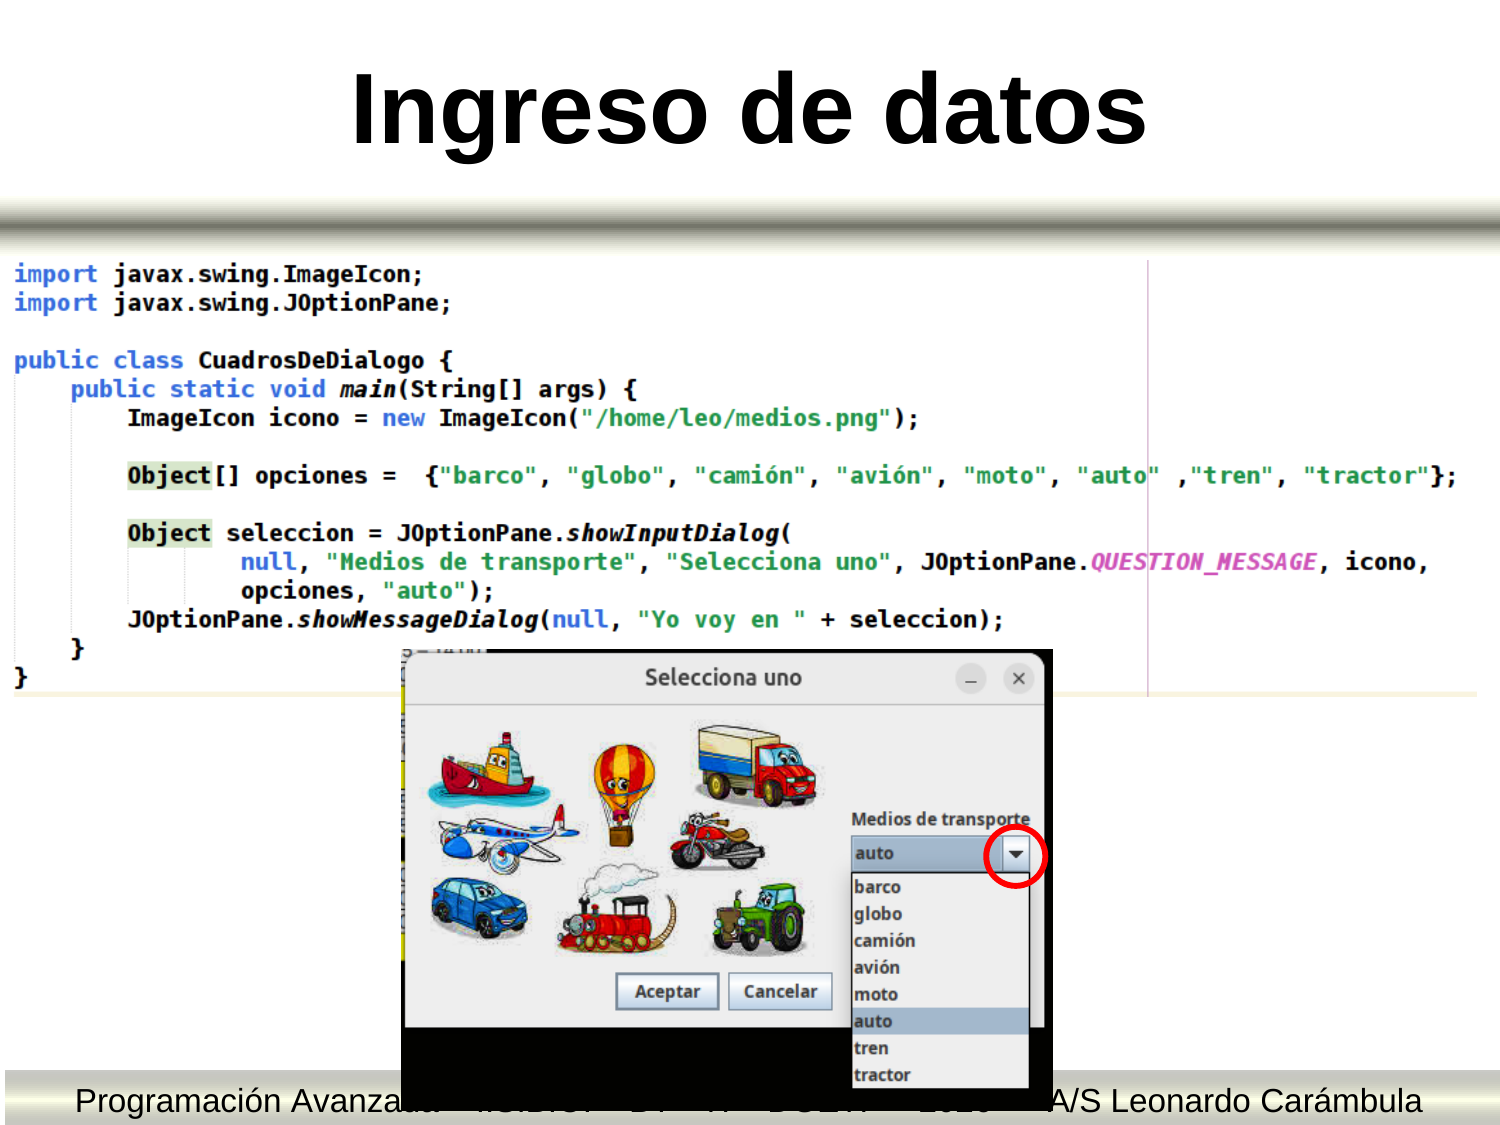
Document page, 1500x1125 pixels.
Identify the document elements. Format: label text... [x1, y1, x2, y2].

picture [0, 260, 1477, 1111]
title Ingreso de datos [0, 9, 1500, 198]
